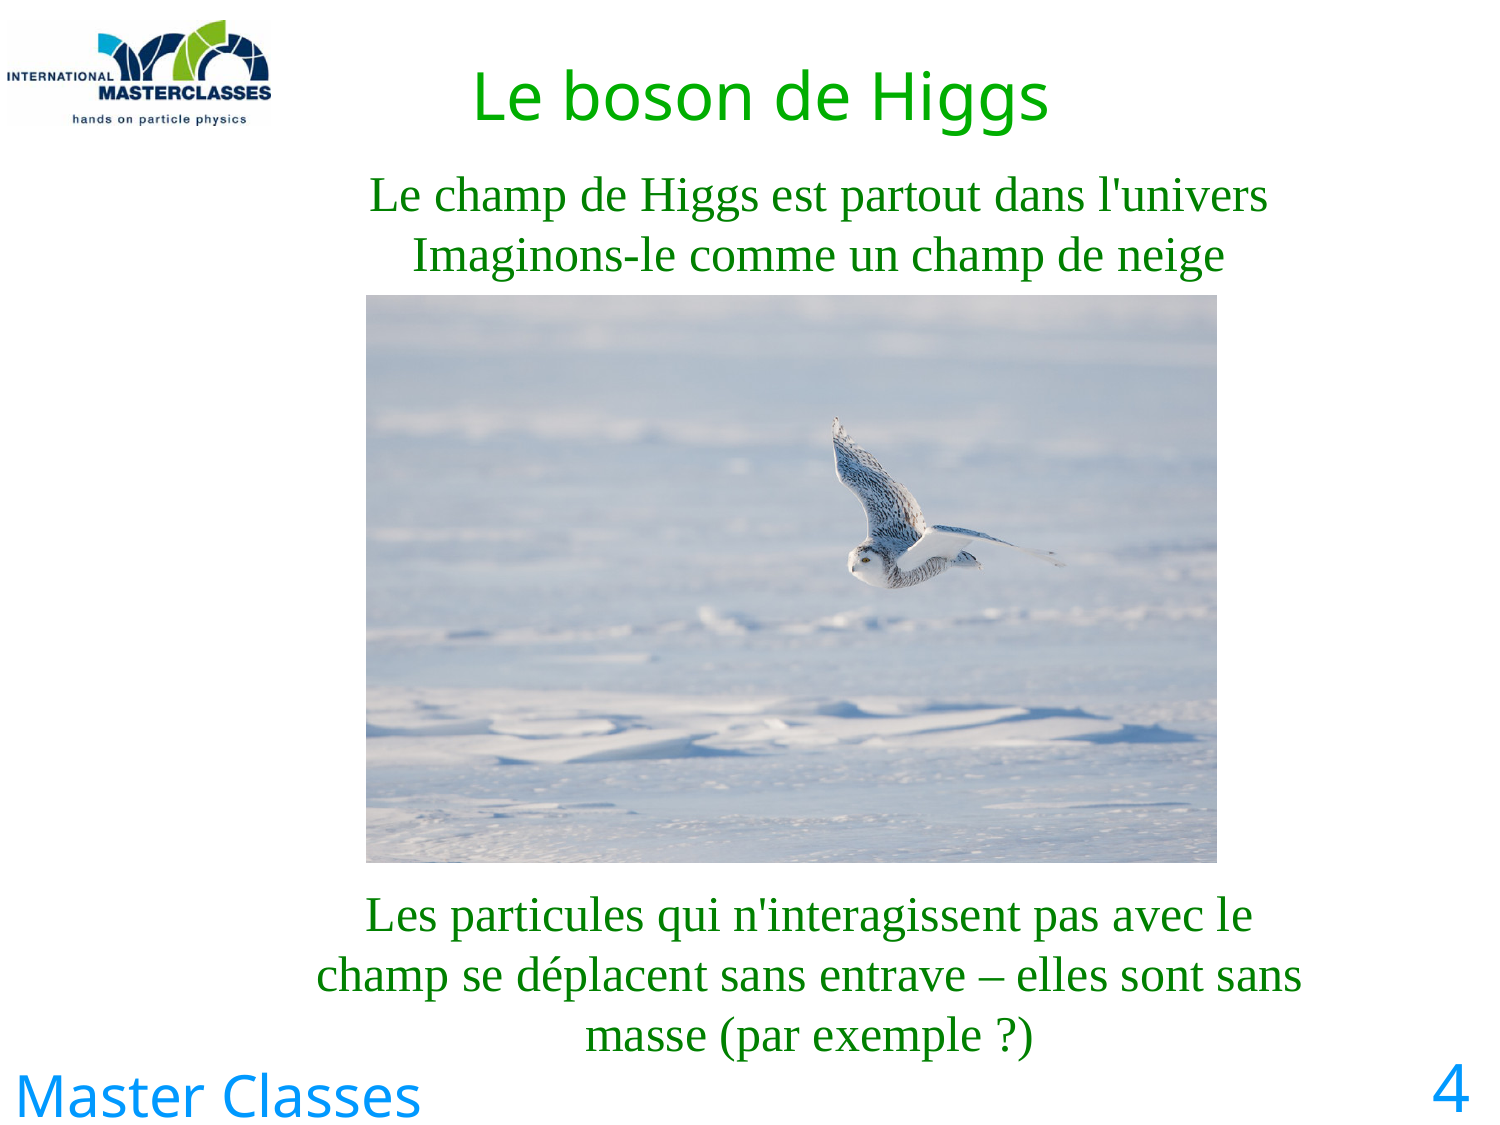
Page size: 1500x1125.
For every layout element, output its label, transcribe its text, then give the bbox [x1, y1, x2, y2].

title Le boson de Higgs [259, 0, 1263, 188]
text_box Les particules qui n'interagissent pas avec le champ se déplacent sans entrave – elles sont sans masse (par exemple ?) [301, 874, 1341, 1087]
picture [366, 295, 1217, 863]
picture [2, 10, 259, 130]
text_box Le champ de Higgs est partout dans l'univers Imaginons-le comme un champ de neige [354, 153, 1335, 289]
